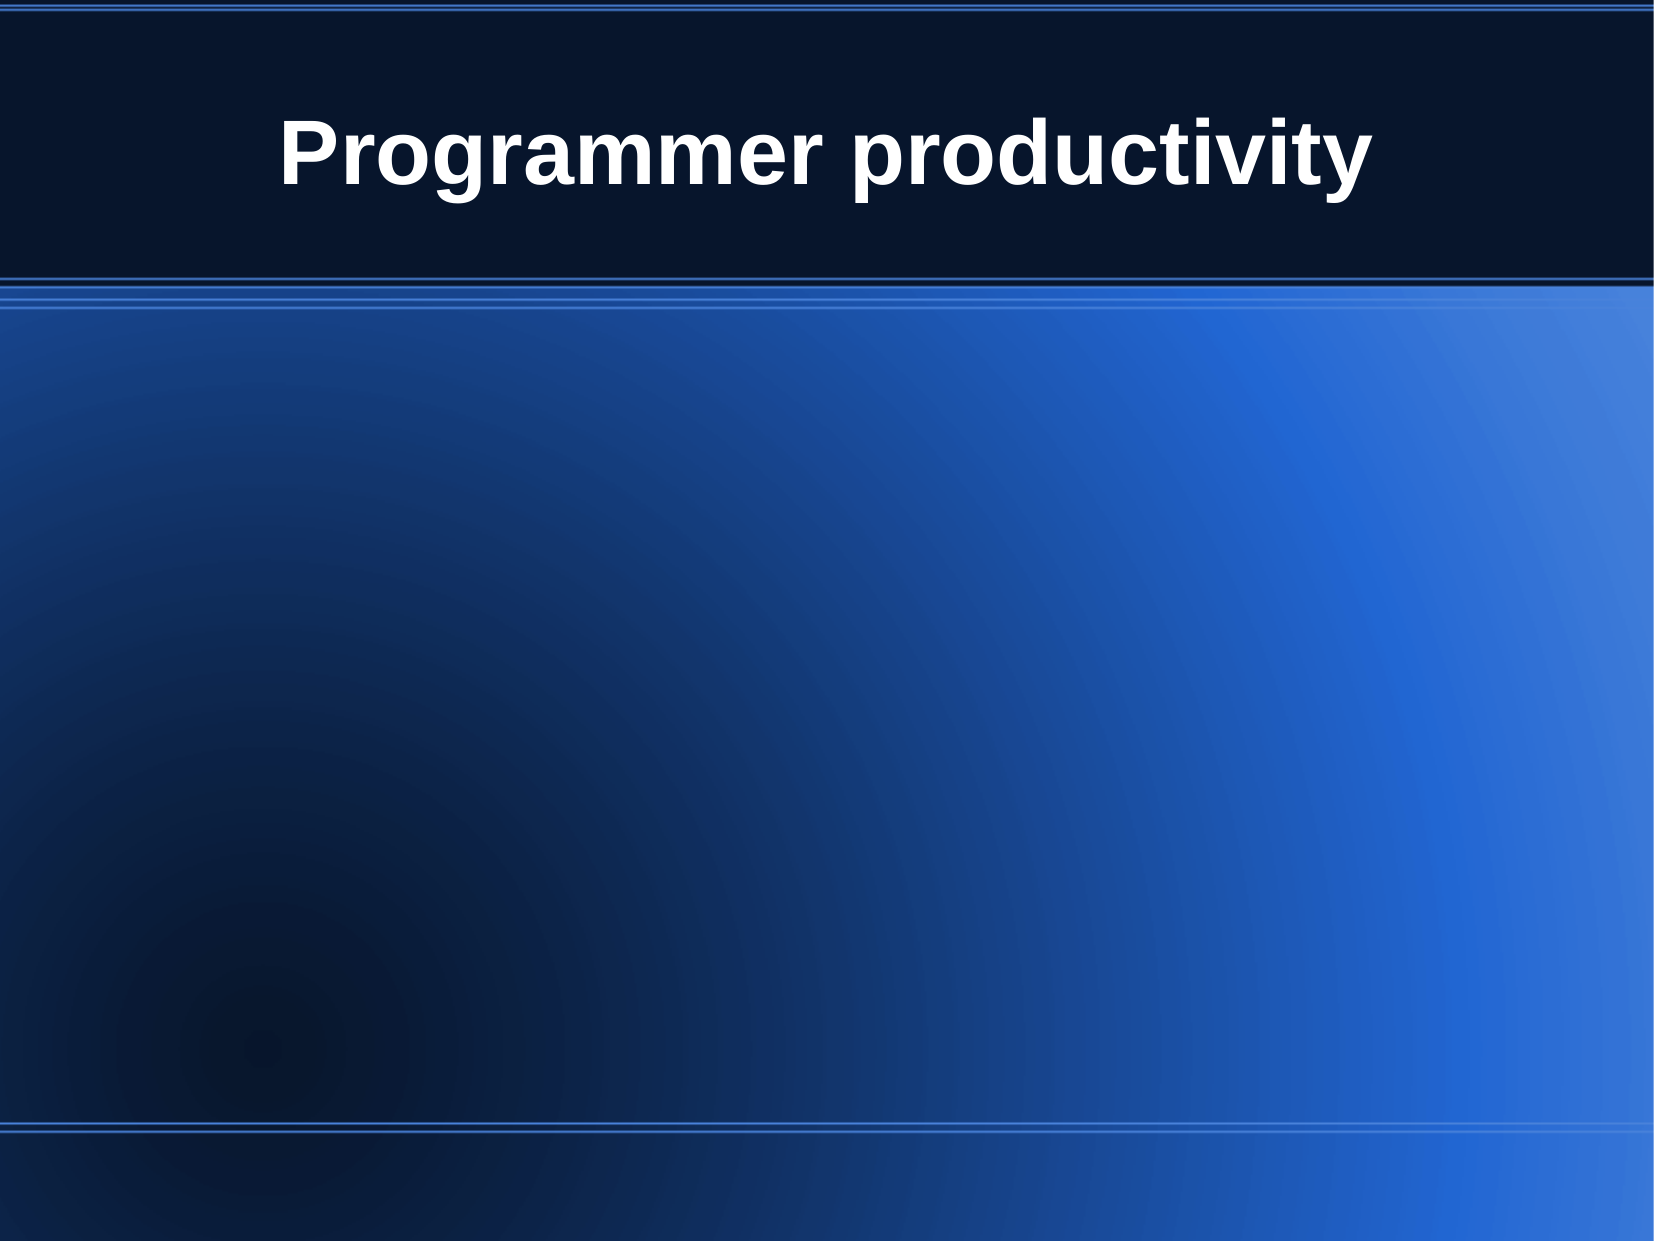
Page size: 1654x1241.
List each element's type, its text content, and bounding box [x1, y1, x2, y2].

picture [0, 0, 1654, 1241]
title Programmer productivity [82, 49, 1571, 257]
